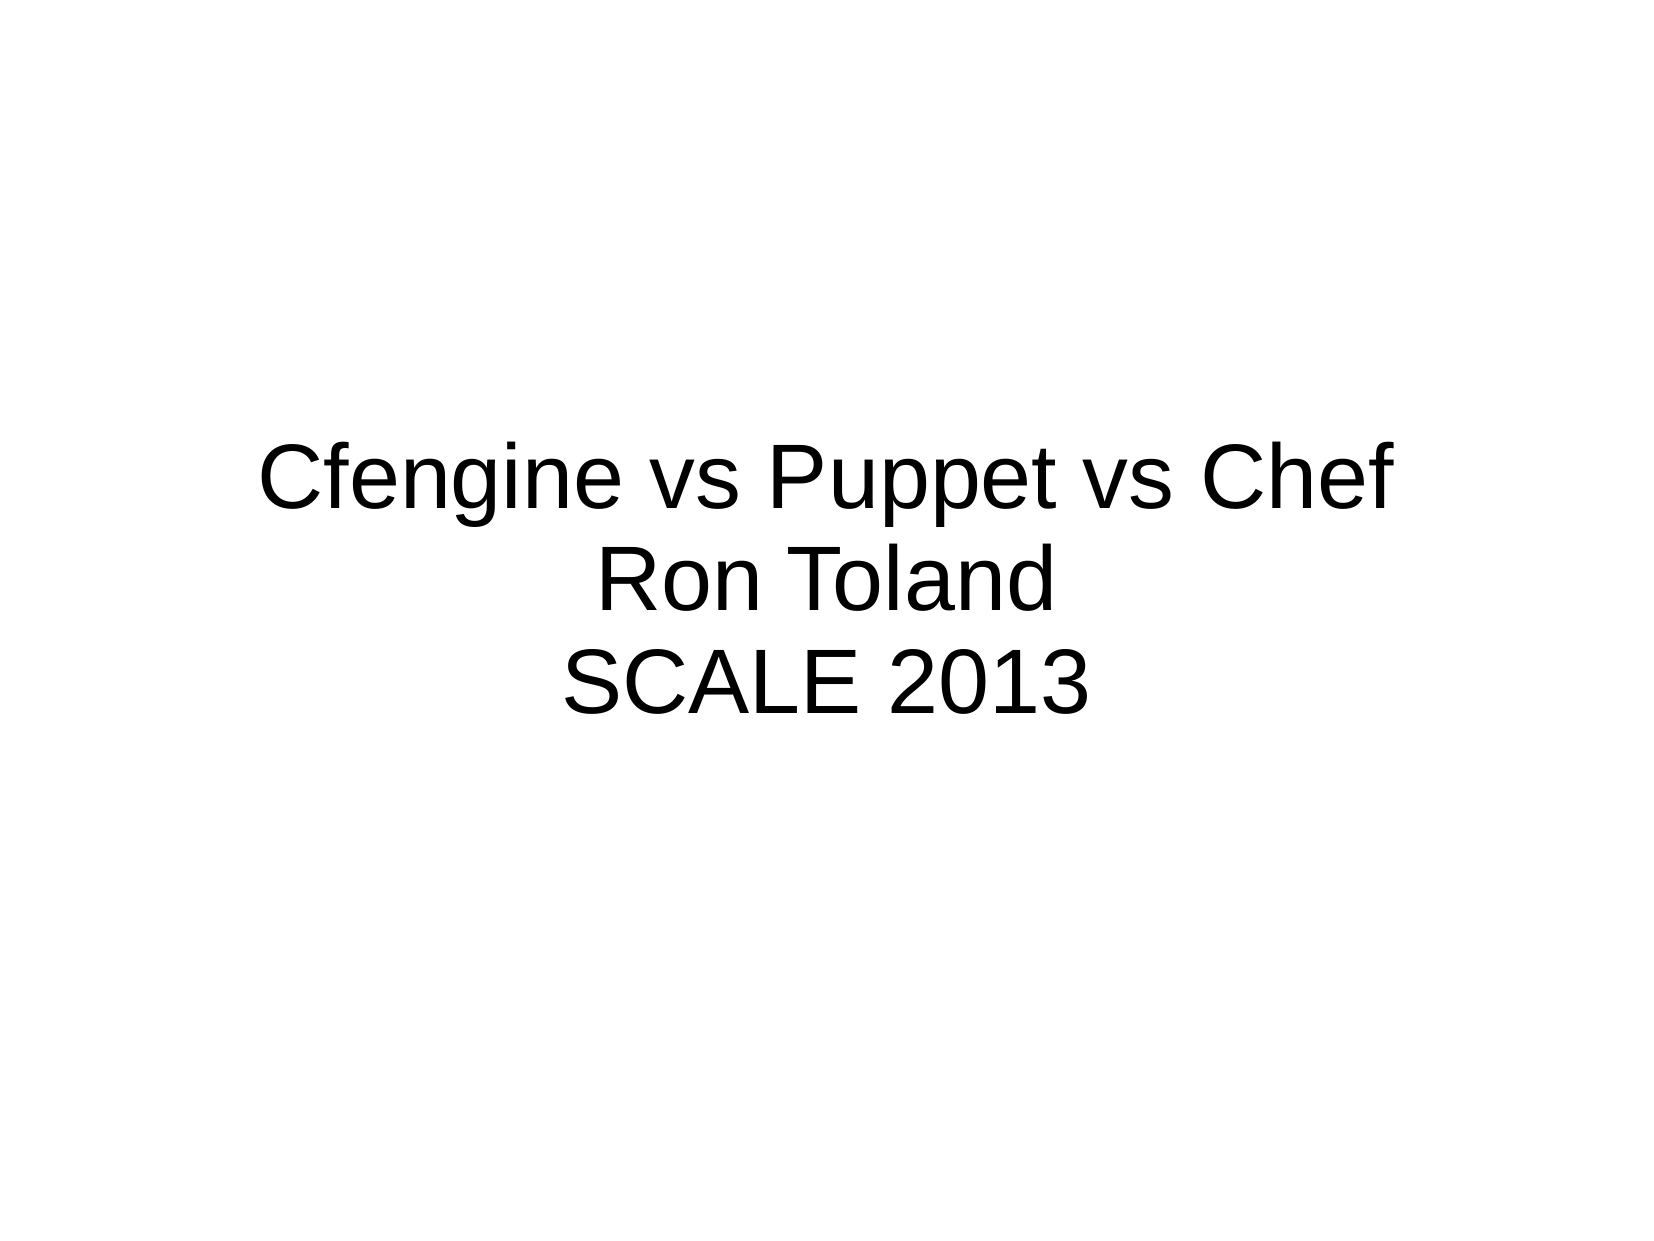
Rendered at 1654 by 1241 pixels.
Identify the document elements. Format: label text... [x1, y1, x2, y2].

subtitle Cfengine vs Puppet vs Chef Ron Toland SCALE 2013 [82, 49, 1571, 1109]
